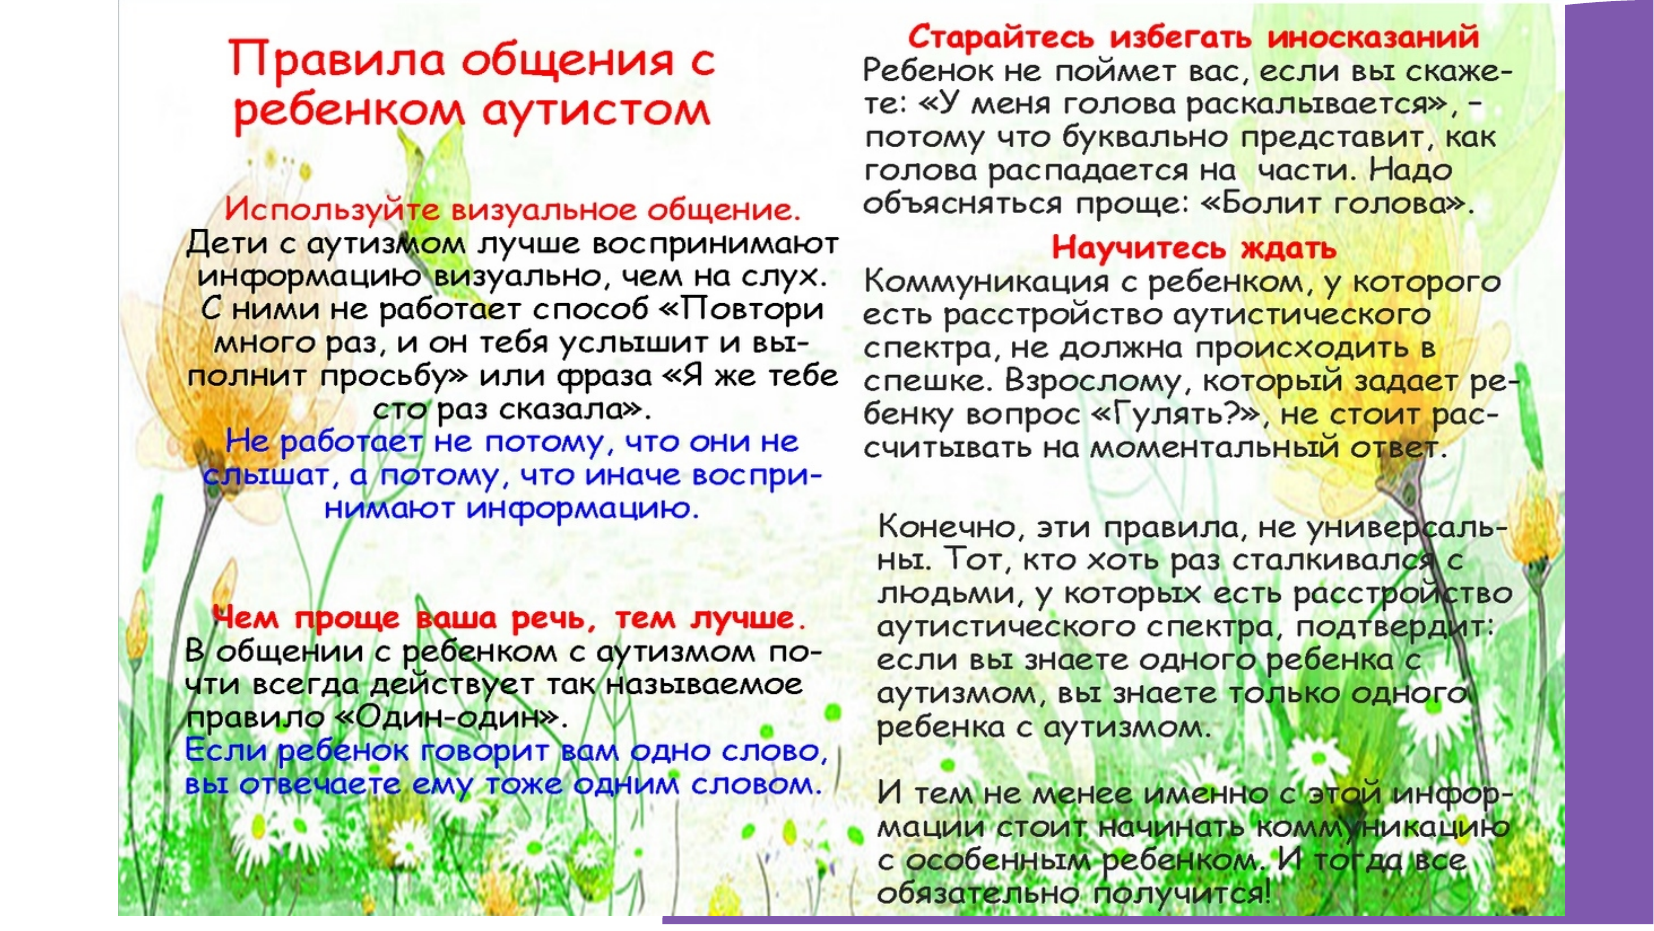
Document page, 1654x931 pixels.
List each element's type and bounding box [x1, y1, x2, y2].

picture [118, 0, 1565, 916]
